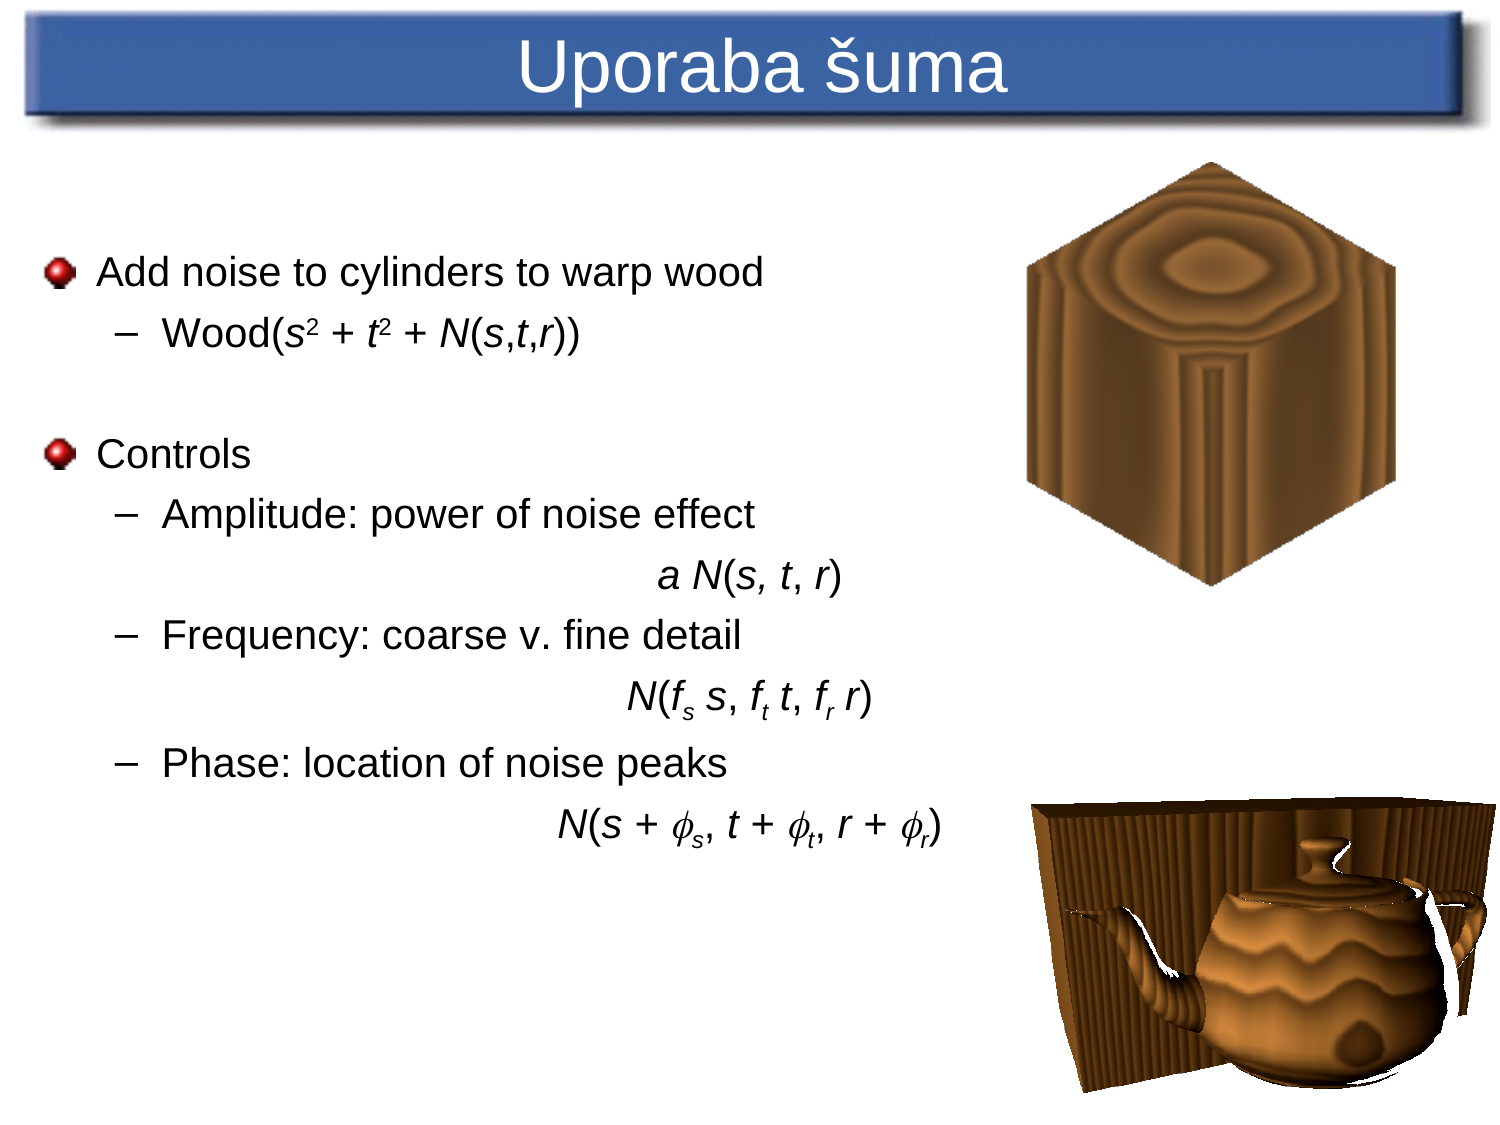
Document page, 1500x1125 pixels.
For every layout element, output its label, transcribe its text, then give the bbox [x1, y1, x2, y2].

chart [999, 162, 1426, 588]
title Uporaba šuma [24, 0, 1500, 126]
picture [1025, 786, 1500, 1099]
list Add noise to cylinders to warp wood Wood(s2 + t2 + N(s,t,r)) Controls Amplitude: power of noise effect a N(s, t, r) Frequency: coarse v. fine detail N(fs s, ft t, fr r) Phase: location of noise peaks N(s + s, t + t, r + r) [24, 237, 1401, 1000]
picture [23, 8, 1491, 135]
